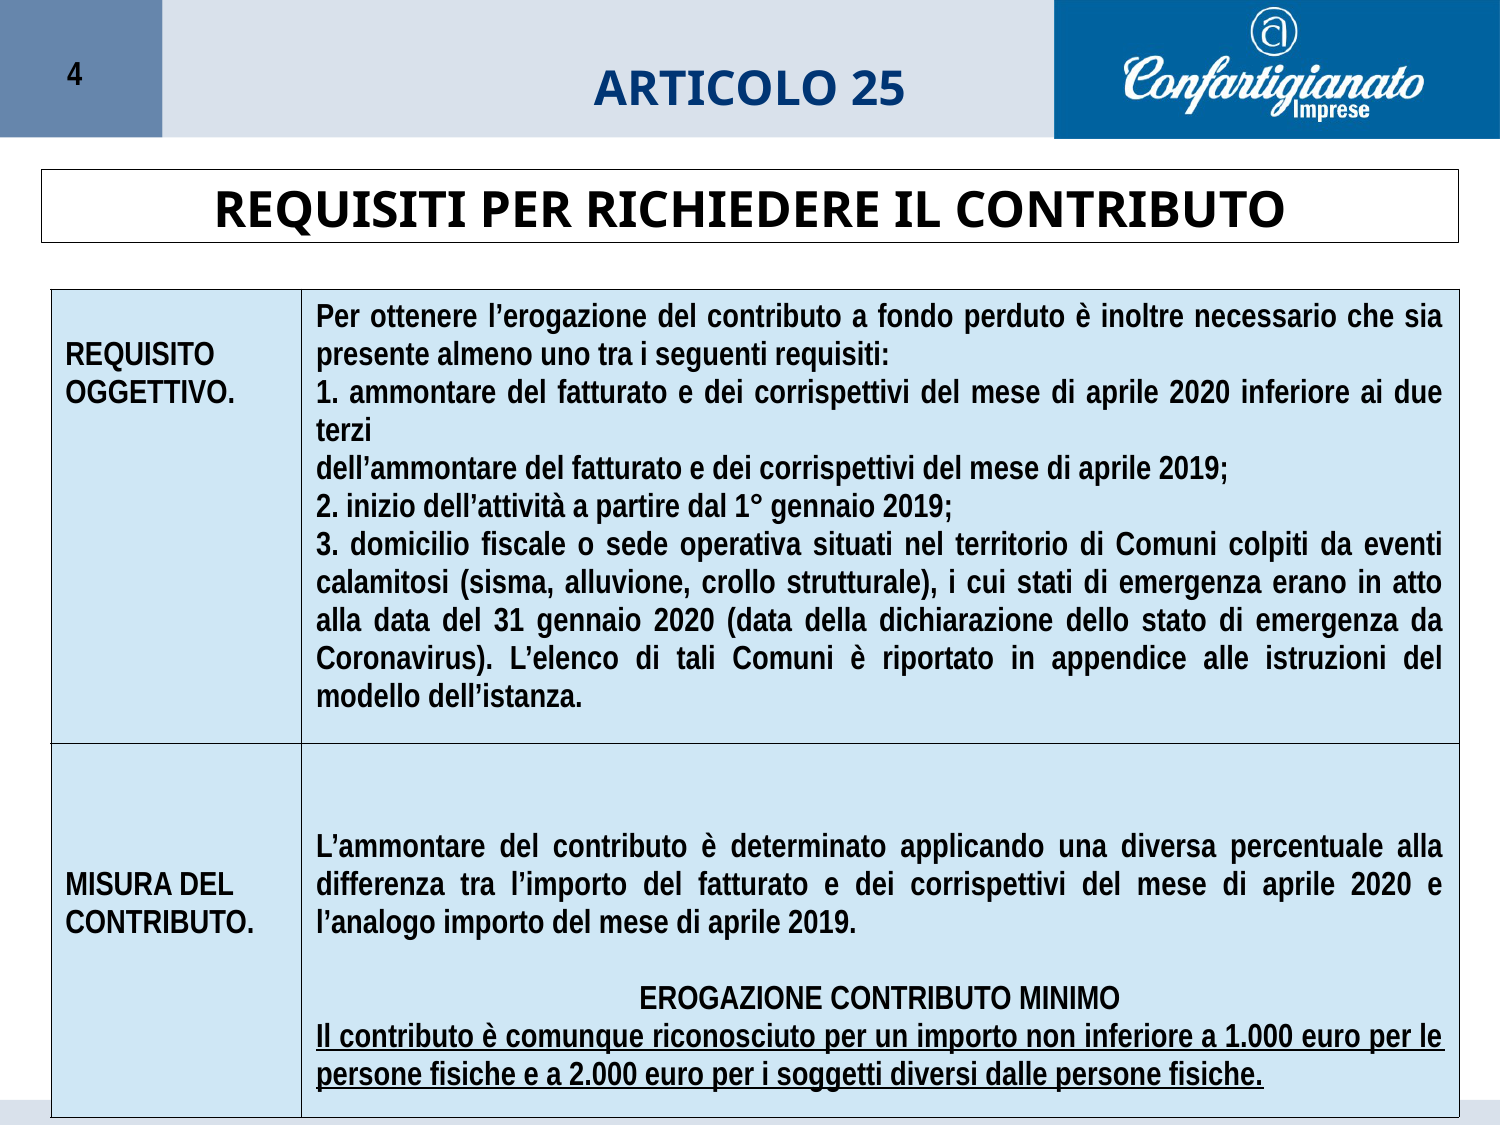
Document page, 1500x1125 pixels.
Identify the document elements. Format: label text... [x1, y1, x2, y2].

text_box REQUISITI PER RICHIEDERE IL CONTRIBUTO [41, 169, 1459, 243]
table_cell MISURA DEL CONTRIBUTO. [52, 744, 301, 1117]
table_cell L’ammontare del contributo è determinato applicando una diversa percentuale alla differenza tra l’importo del fatturato e dei corrispettivi del mese di aprile 2020 e l’analogo importo del mese di aprile 2019. EROGAZIONE CONTRIBUTO MINIMO Il contributo è comunque riconosciuto per un importo non inferiore a 1.000 euro per le persone fisiche e a 2.000 euro per i soggetti diversi dalle persone fisiche. [302, 744, 1459, 1117]
table_header REQUISITO OGGETTIVO. [52, 290, 301, 743]
table_header Per ottenere l’erogazione del contributo a fondo perduto è inoltre necessario che sia presente almeno uno tra i seguenti requisiti: 1. ammontare del fatturato e dei corrispettivi del mese di aprile 2020 inferiore ai due terzi dell’ammontare del fatturato e dei corrispettivi del mese di aprile 2019; 2. inizio dell’attività a partire dal 1° gennaio 2019; 3. domicilio fiscale o sede operativa situati nel territorio di Comuni colpiti da eventi calamitosi (sisma, alluvione, crollo strutturale), i cui stati di emergenza erano in atto alla data del 31 gennaio 2020 (data della dichiarazione dello stato di emergenza da Coronavirus). L’elenco di tali Comuni è riportato in appendice alle istruzioni del modello dell’istanza. [302, 290, 1459, 743]
title ARTICOLO 25 [75, 49, 1425, 169]
picture [1054, 0, 1500, 139]
title ARTICOLO 25 [75, 243, 1425, 253]
